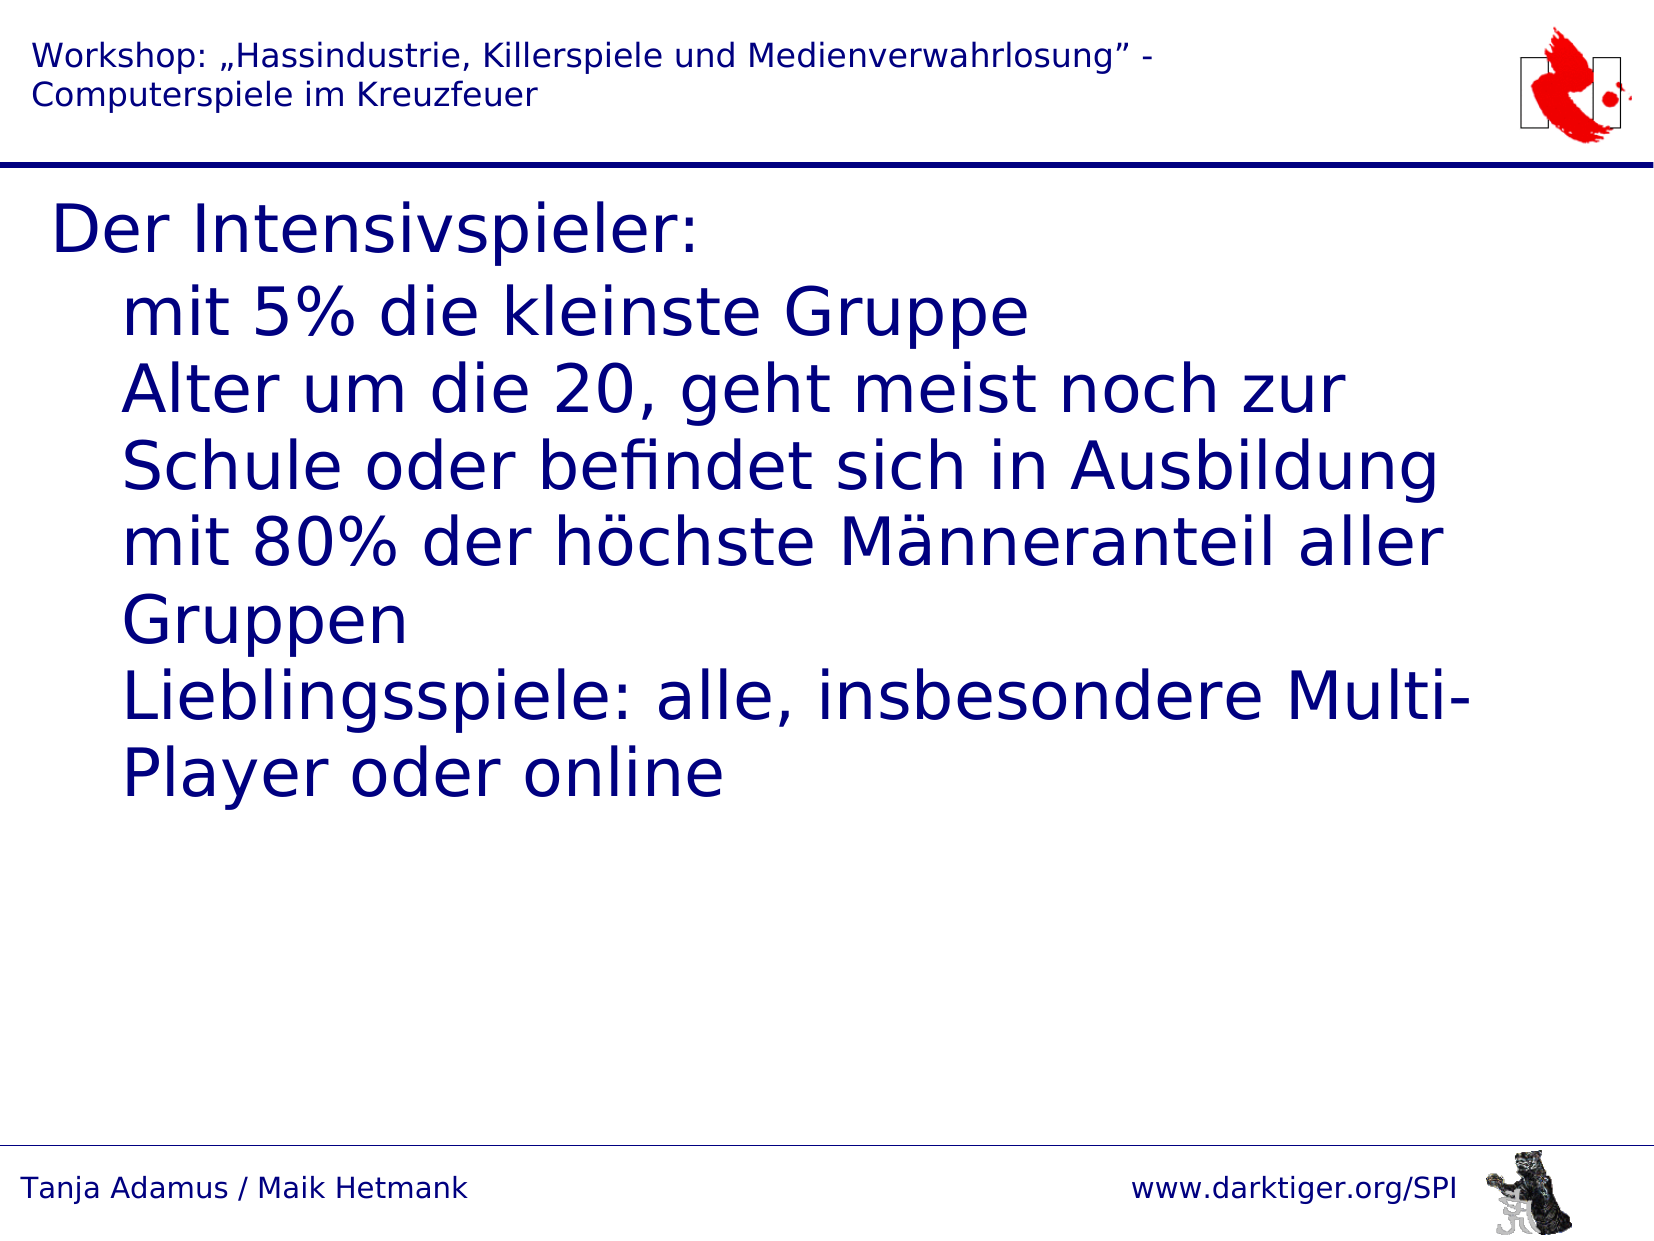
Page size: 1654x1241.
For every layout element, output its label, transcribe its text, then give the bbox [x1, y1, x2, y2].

text_box Workshop: „Hassindustrie, Killerspiele und Medienverwahrlosung” - Computerspiele im Kreuzfeuer [16, 29, 1418, 178]
text_box Lieblingsspiele: alle, insbesondere Multi-Player oder online [106, 649, 1565, 821]
text_box mit 5% die kleinste Gruppe [106, 265, 1565, 342]
picture [1486, 1150, 1572, 1235]
text_box Der Intensivspieler: [35, 183, 1512, 276]
text_box Alter um die 20, geht meist noch zur Schule oder befindet sich in Ausbildung [106, 342, 1565, 496]
text_box mit 80% der höchste Männeranteil aller Gruppen [106, 496, 1565, 649]
picture [1503, 16, 1632, 148]
